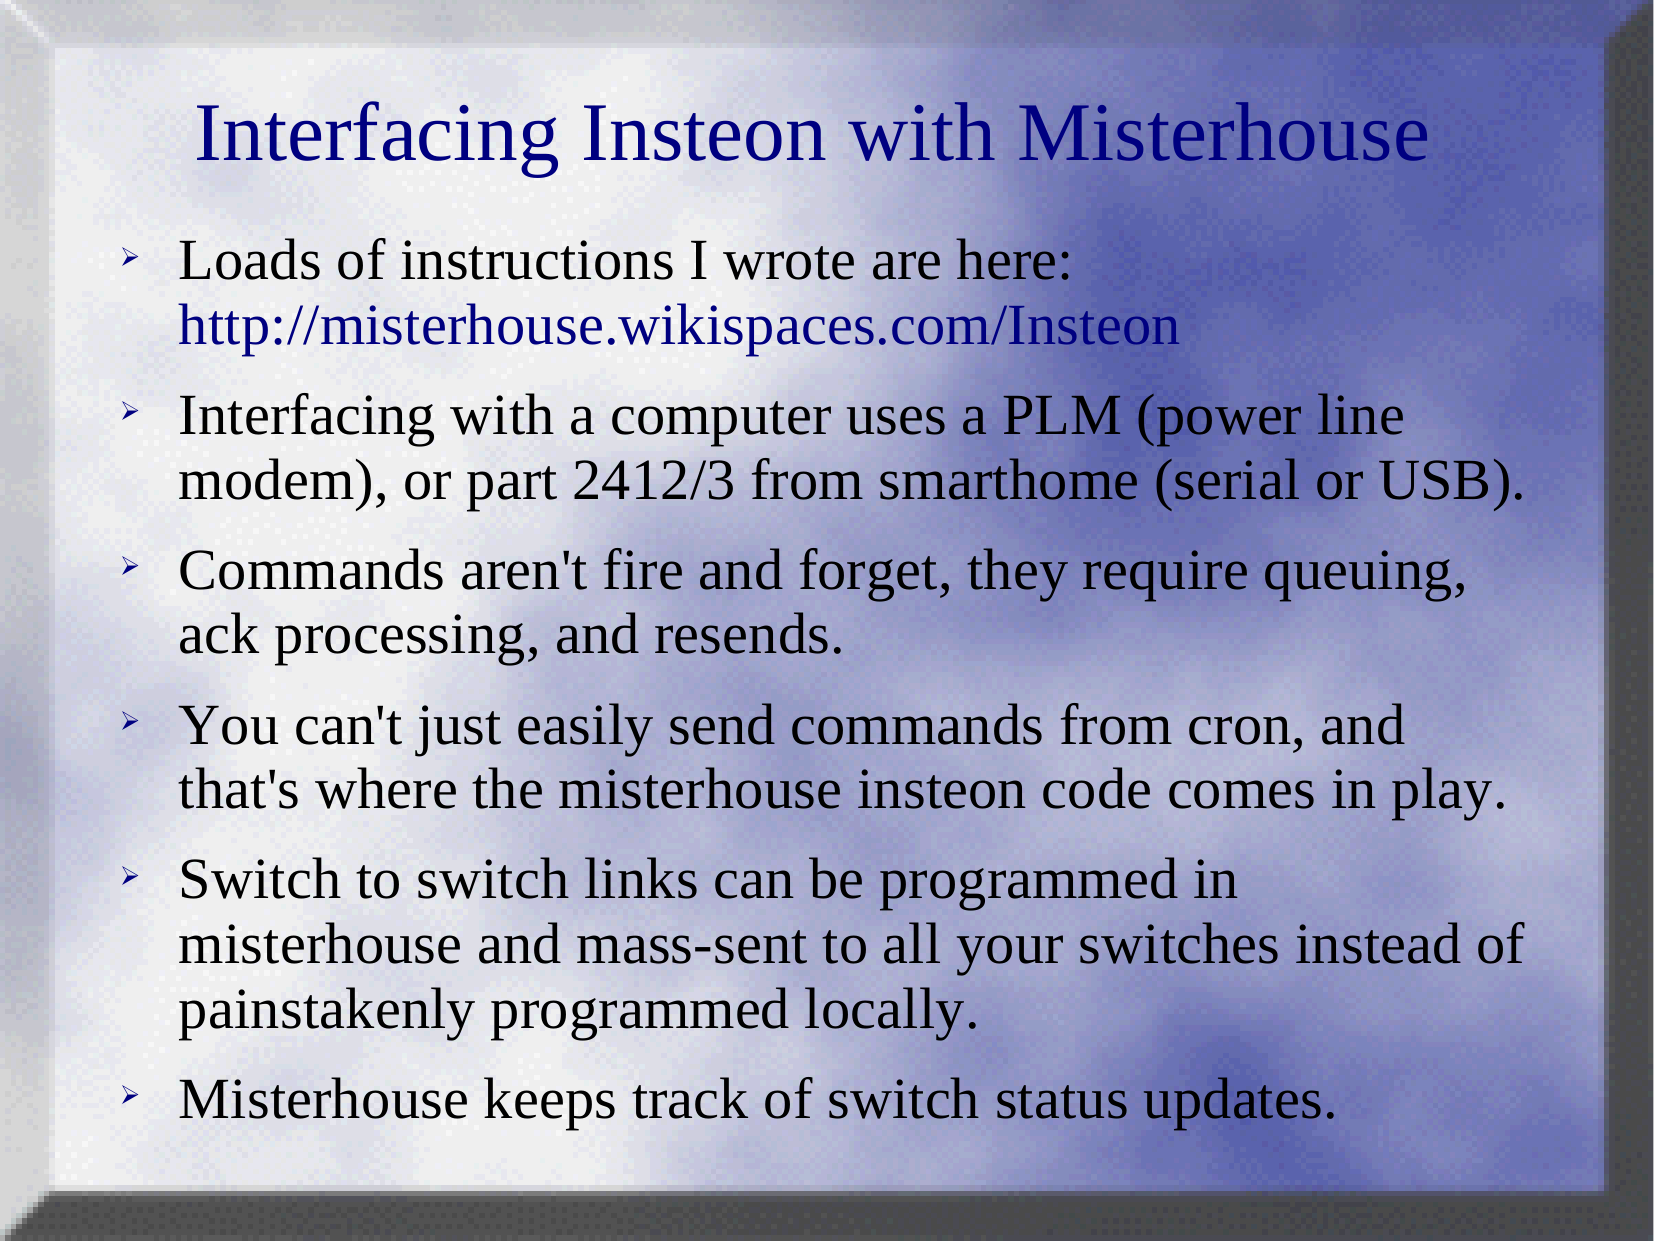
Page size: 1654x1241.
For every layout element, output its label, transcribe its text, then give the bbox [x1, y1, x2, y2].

list Loads of instructions I wrote are here: http://misterhouse.wikispaces.com/Insteon Interfacing with a computer uses a PLM (power line modem), or part 2412/3 from smarthome (serial or USB). Commands aren't fire and forget, they require queuing, ack processing, and resends. You can't just easily send commands from cron, and that's where the misterhouse insteon code comes in play. Switch to switch links can be programmed in misterhouse and mass-sent to all your switches instead of painstakenly programmed locally. Misterhouse keeps track of switch status updates. [119, 227, 1532, 1131]
title Interfacing Insteon with Misterhouse [194, 79, 1433, 186]
picture [0, 0, 1654, 1241]
